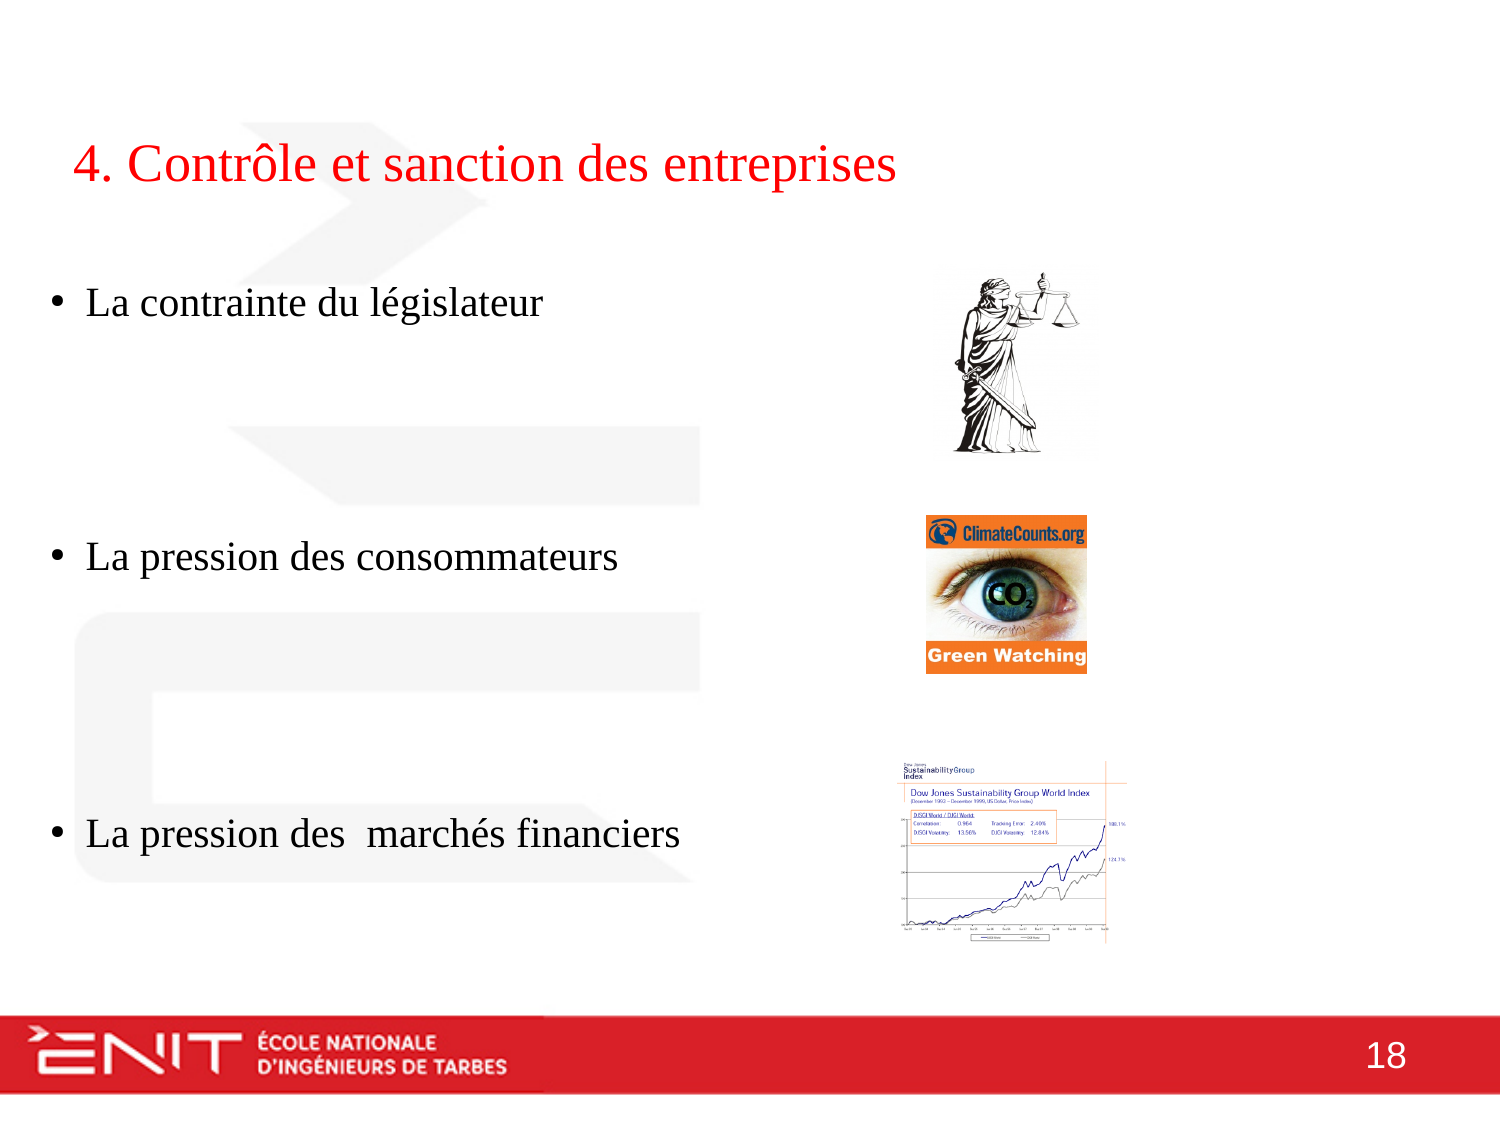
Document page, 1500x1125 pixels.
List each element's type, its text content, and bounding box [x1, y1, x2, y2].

text_box <numéro> [1350, 1027, 1500, 1098]
picture [0, 0, 1500, 1125]
text_box 4. Contrôle et sanction des entreprises [59, 125, 1406, 201]
text_box La contrainte du législateur La pression des consommateurs La pression des marchés financiers [35, 271, 851, 864]
